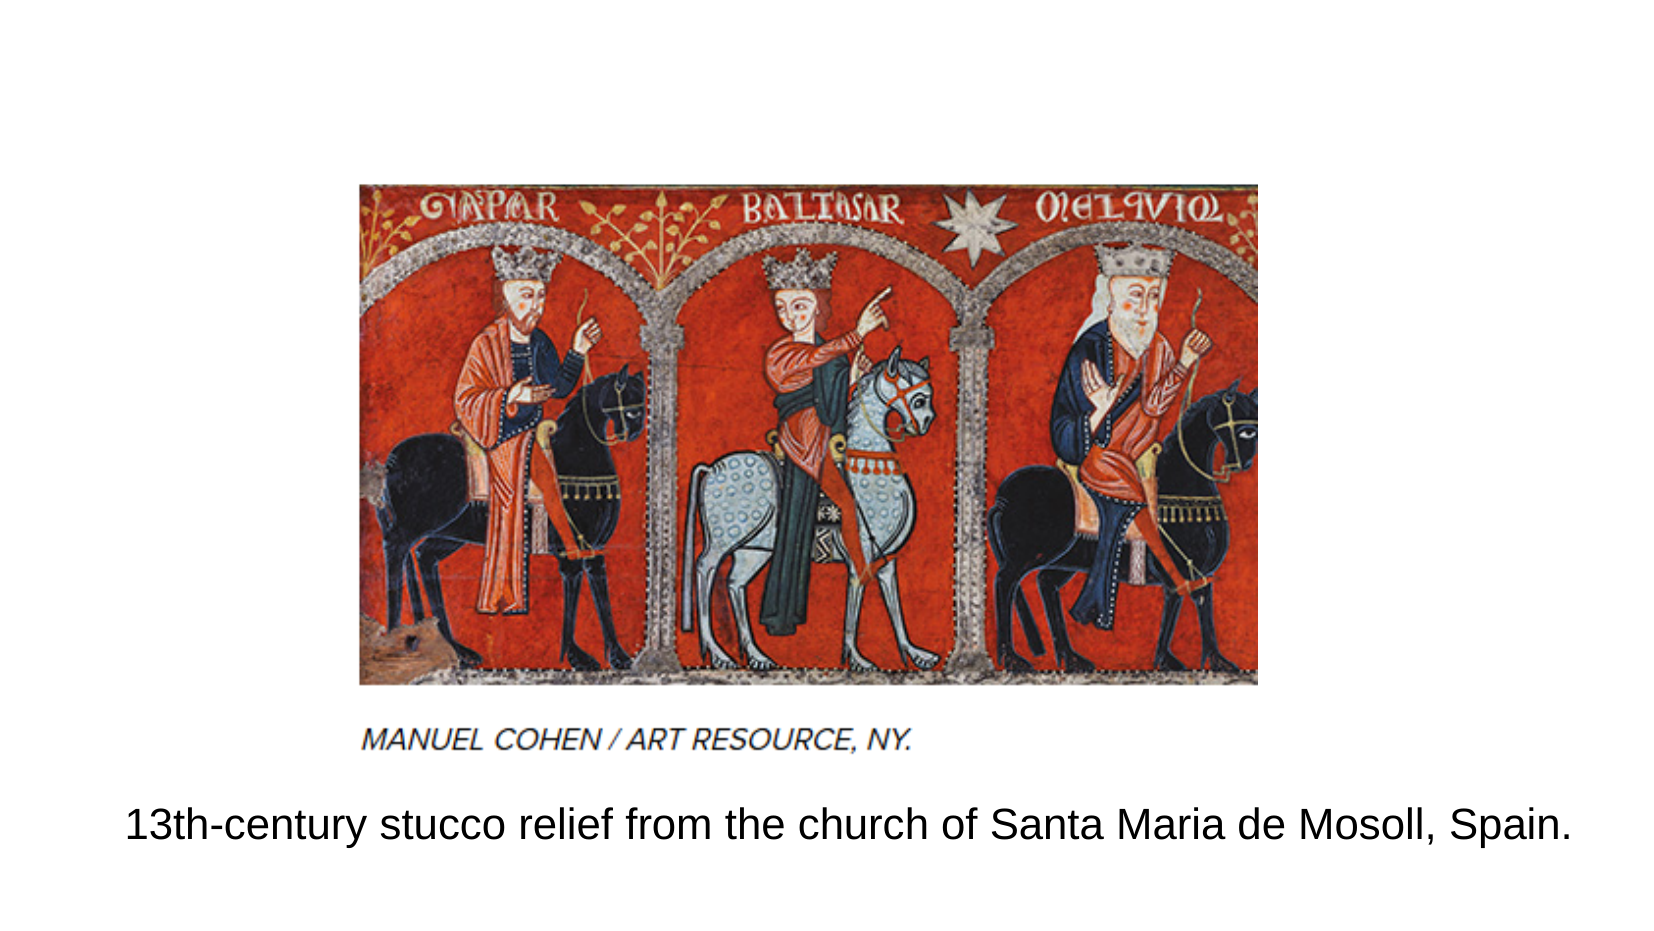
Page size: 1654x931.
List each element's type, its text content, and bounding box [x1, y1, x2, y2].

picture [354, 181, 1258, 768]
text_box 13th-century stucco relief from the church of Santa Maria de Mosoll, Spain. [109, 792, 1595, 857]
